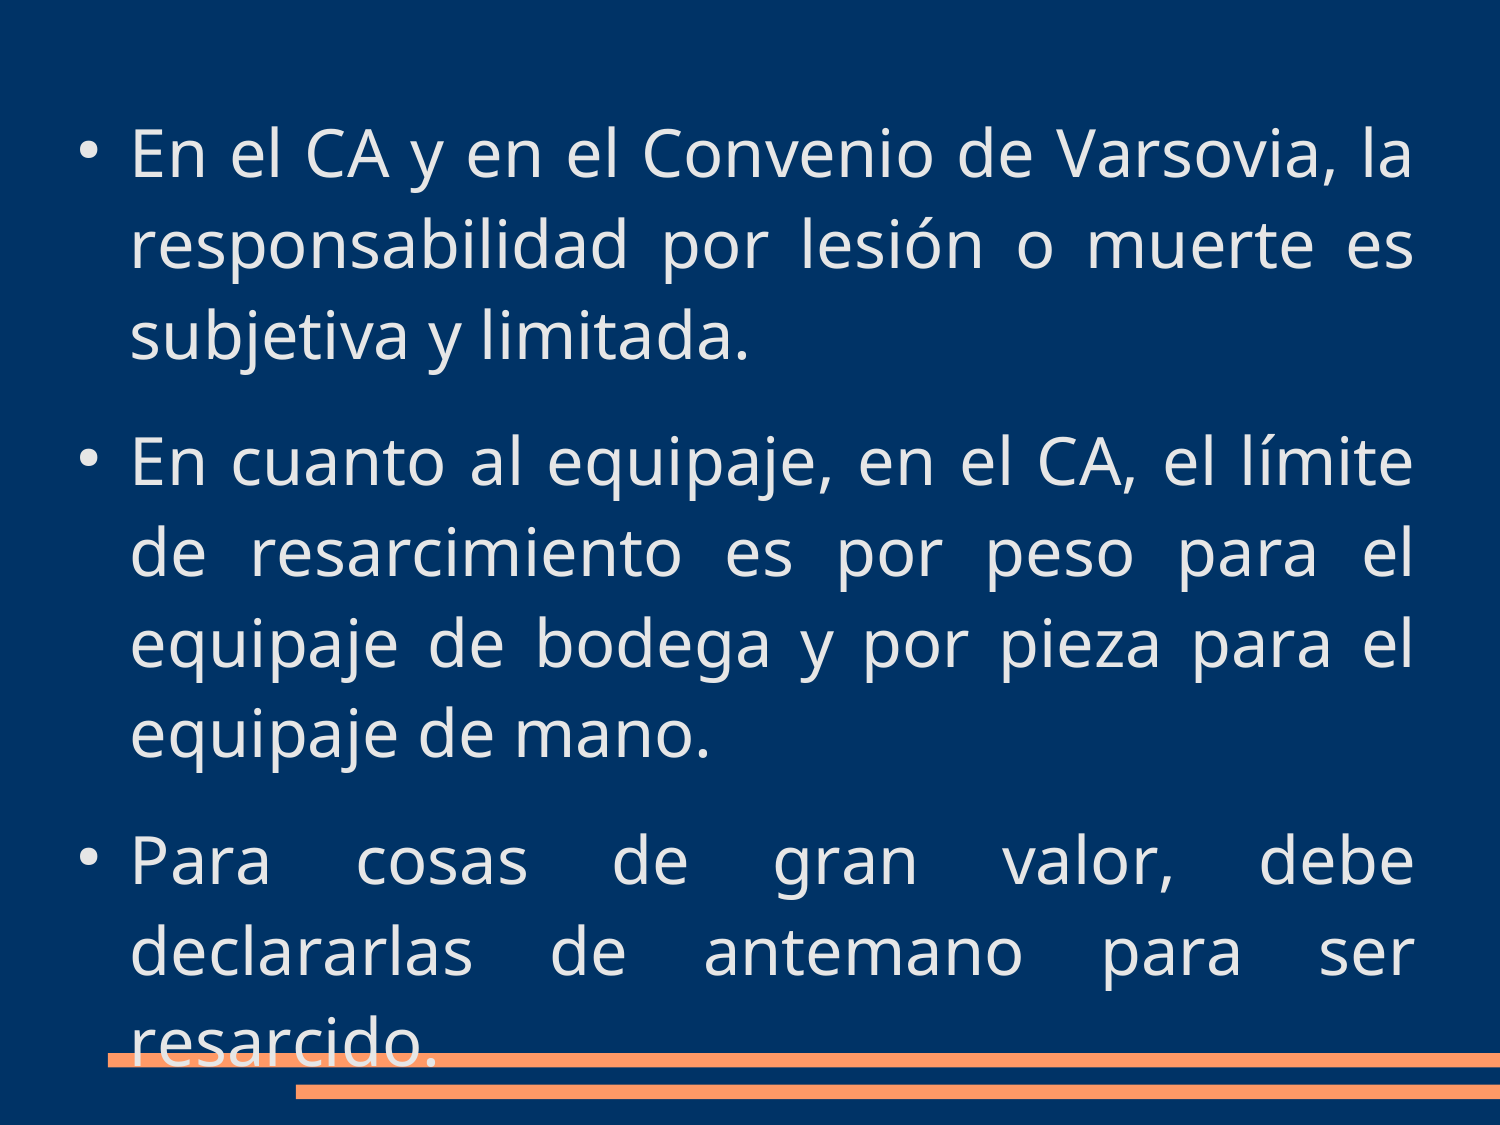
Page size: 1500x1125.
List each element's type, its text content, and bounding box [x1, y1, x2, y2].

list En el CA y en el Convenio de Varsovia, la responsabilidad por lesión o muerte es subjetiva y limitada. En cuanto al equipaje, en el CA, el límite de resarcimiento es por peso para el equipaje de bodega y por pieza para el equipaje de mano. Para cosas de gran valor, debe declararlas de antemano para ser resarcido. [59, 106, 1418, 1125]
